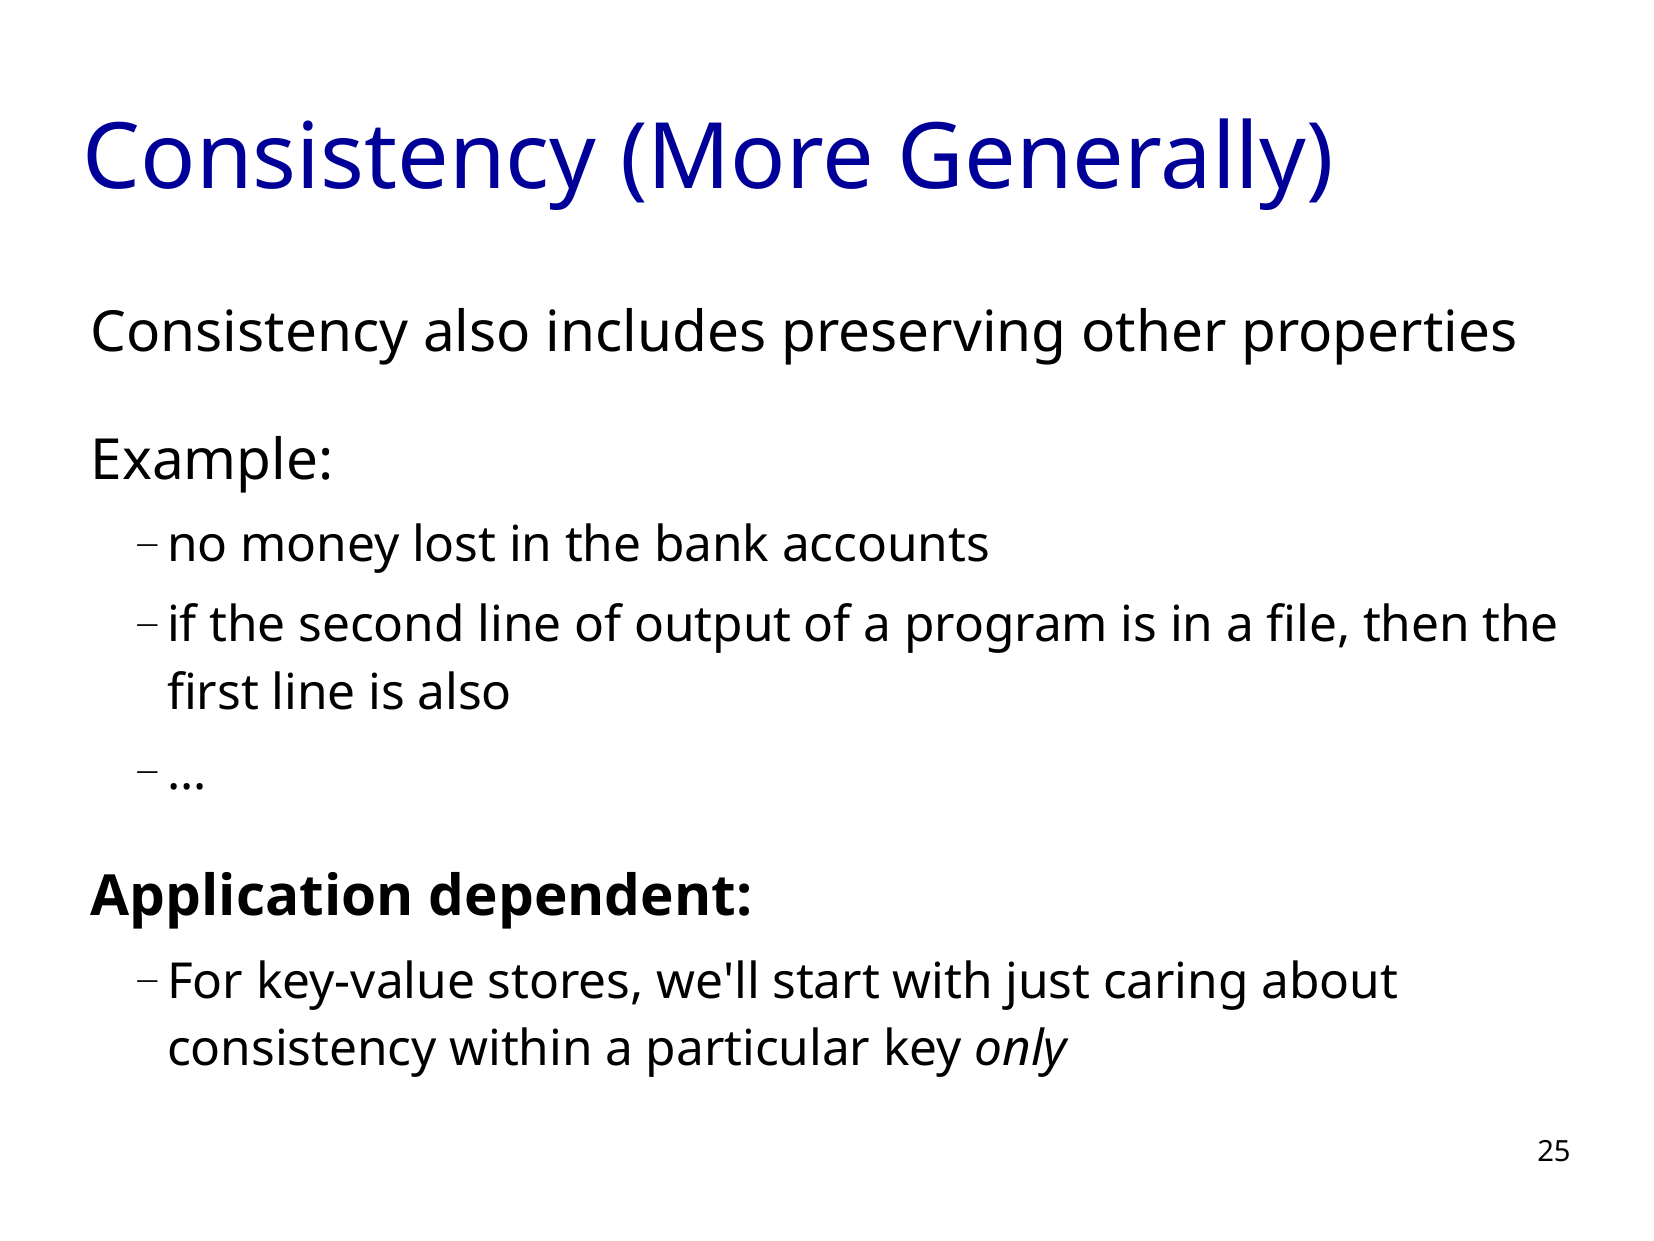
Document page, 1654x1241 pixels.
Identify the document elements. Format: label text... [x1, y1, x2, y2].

title Consistency (More Generally) [82, 49, 1571, 257]
list Consistency also includes preserving other properties Example: no money lost in the bank accounts if the second line of output of a program is in a file, then the first line is also … Application dependent: For key-value stores, we'll start with just caring about consistency within a particular key only [60, 290, 1571, 1096]
